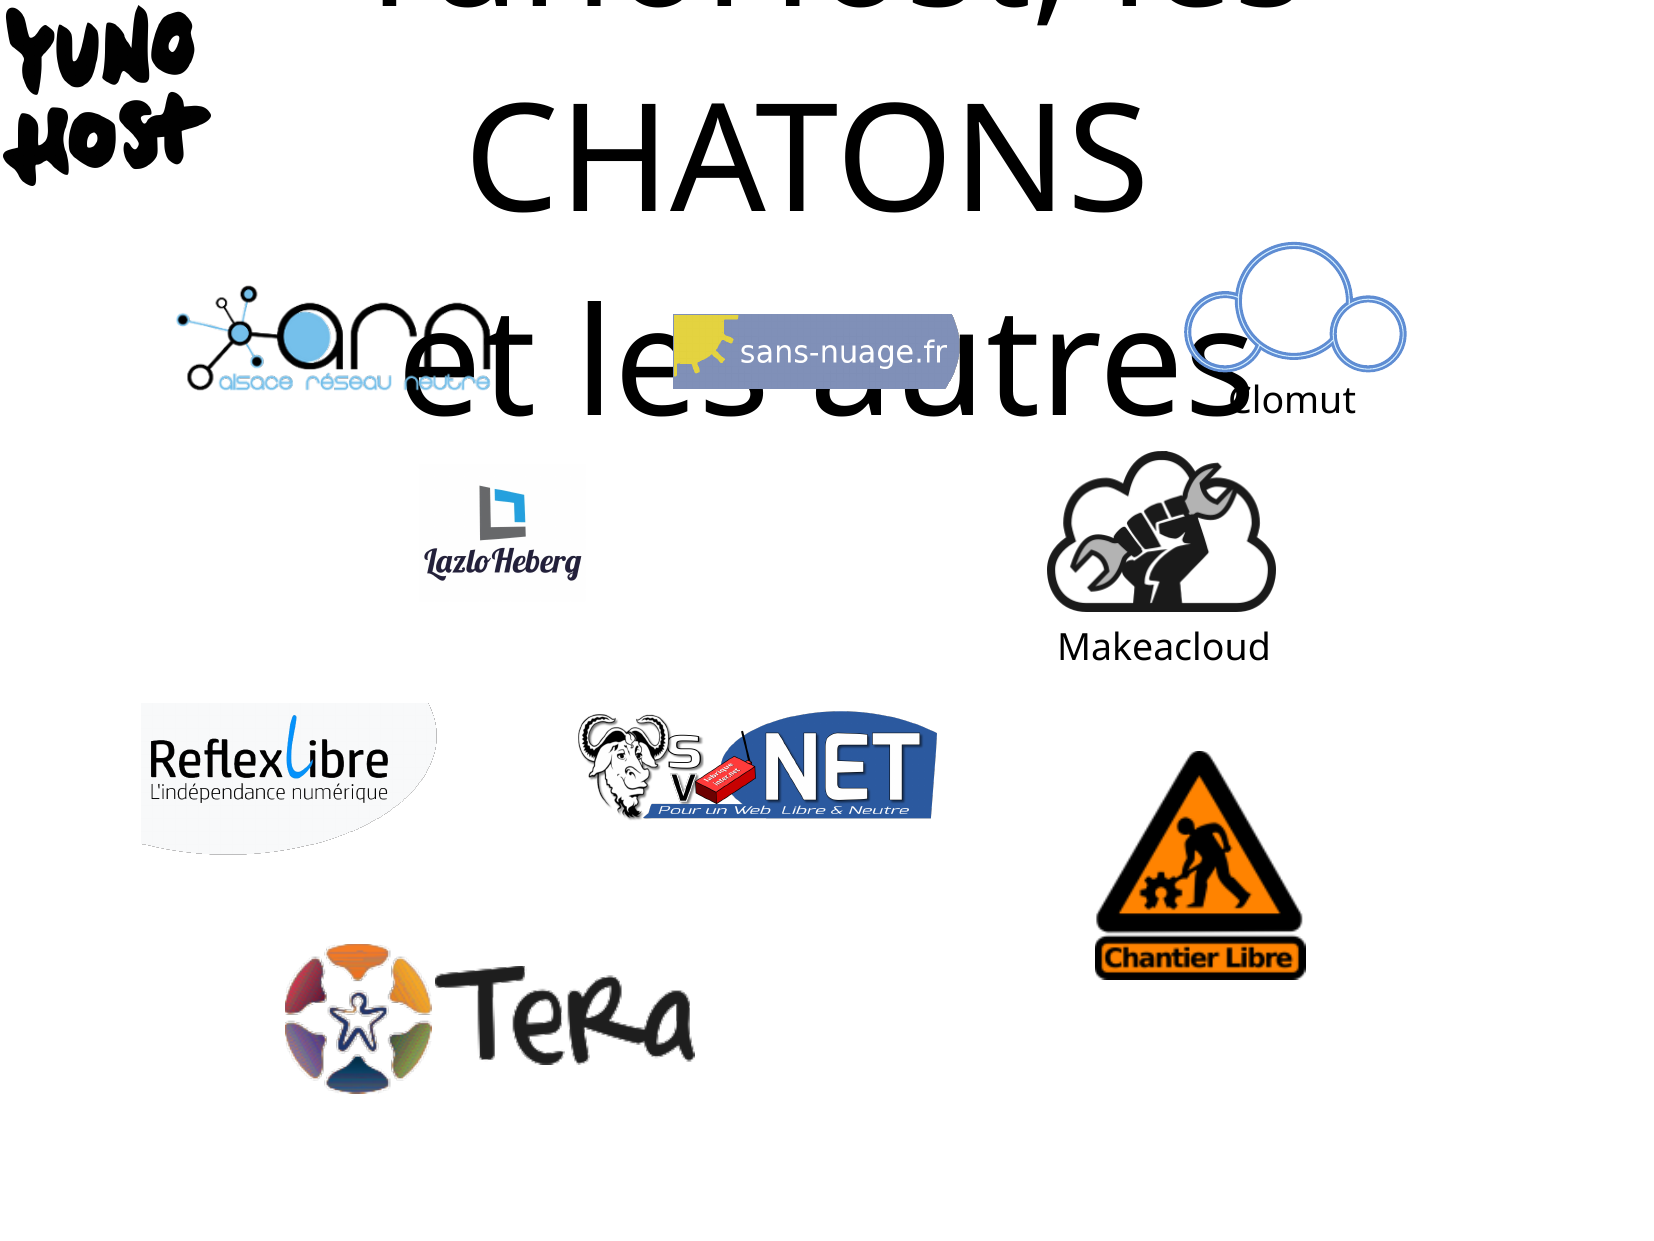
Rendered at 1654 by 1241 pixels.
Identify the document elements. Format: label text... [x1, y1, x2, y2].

picture [673, 314, 961, 389]
text_box Clomut [1142, 366, 1443, 428]
picture [1095, 751, 1306, 980]
picture [1184, 241, 1407, 366]
text_box Makeacloud [1014, 612, 1315, 675]
picture [175, 285, 491, 391]
title YunoHost, les CHATONS et les autres [82, 49, 1571, 257]
picture [141, 703, 438, 857]
picture [435, 966, 695, 1066]
picture [419, 464, 586, 602]
picture [1047, 451, 1276, 612]
picture [285, 944, 432, 1094]
picture [569, 703, 937, 827]
picture [3, 5, 211, 186]
